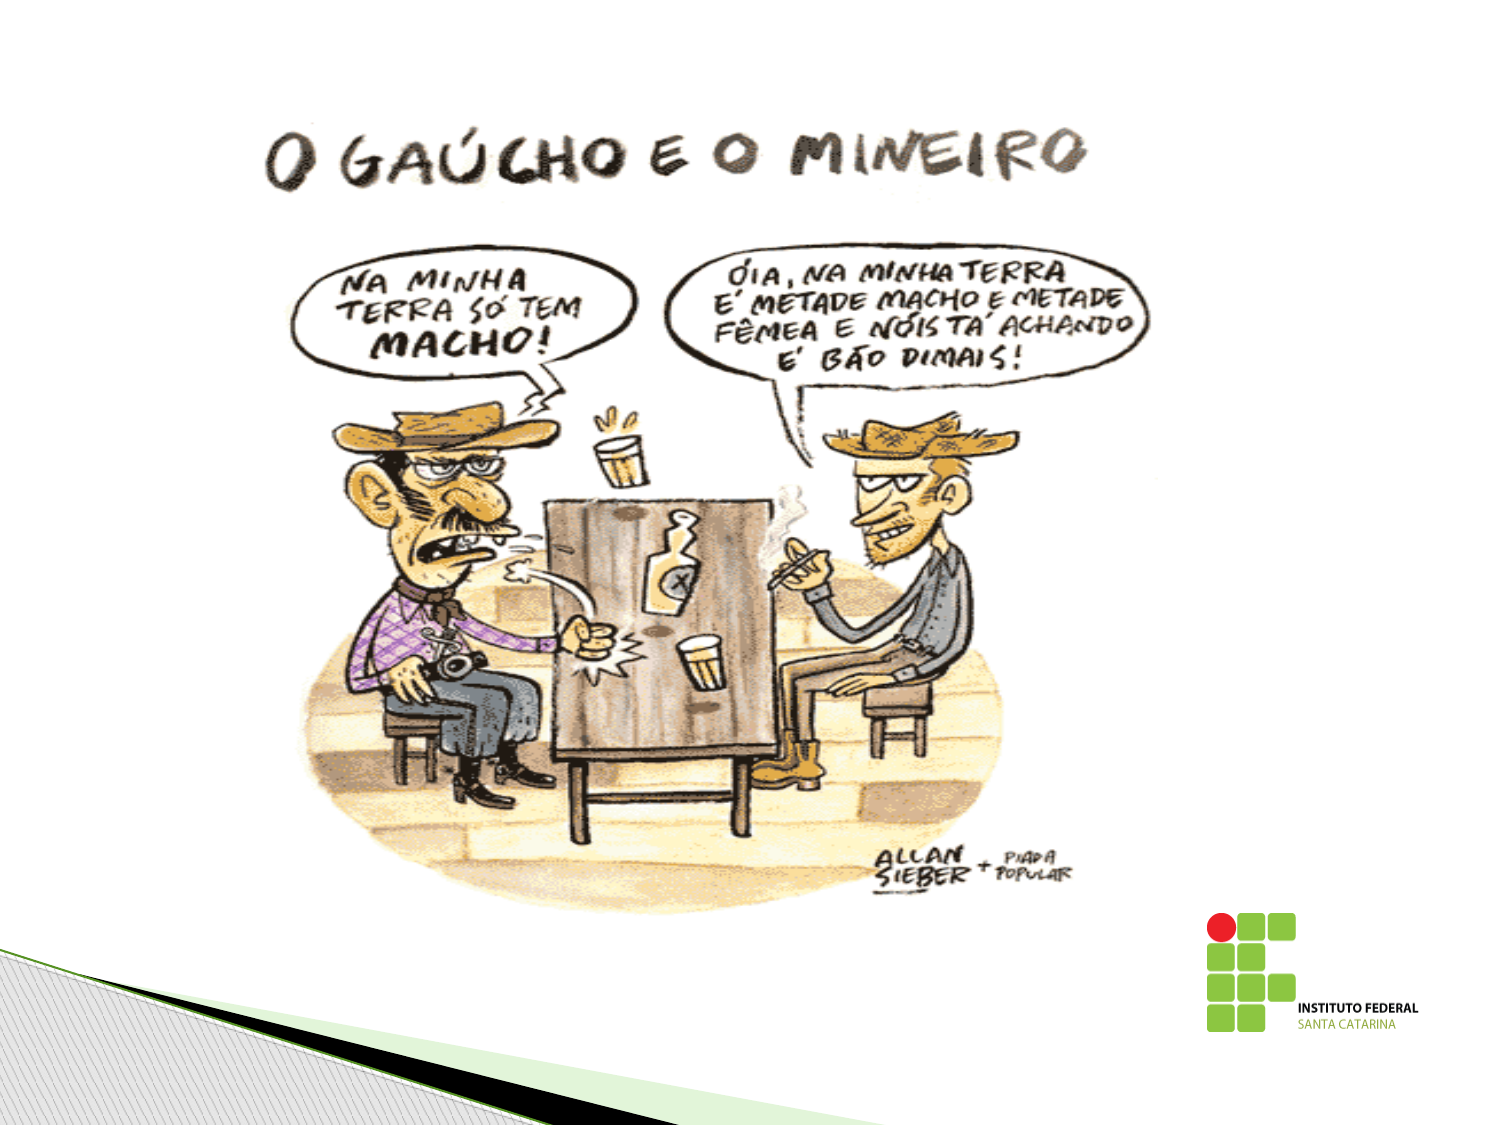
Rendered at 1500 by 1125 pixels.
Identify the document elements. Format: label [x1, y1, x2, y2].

picture [188, 118, 1158, 922]
picture [1207, 913, 1419, 1032]
